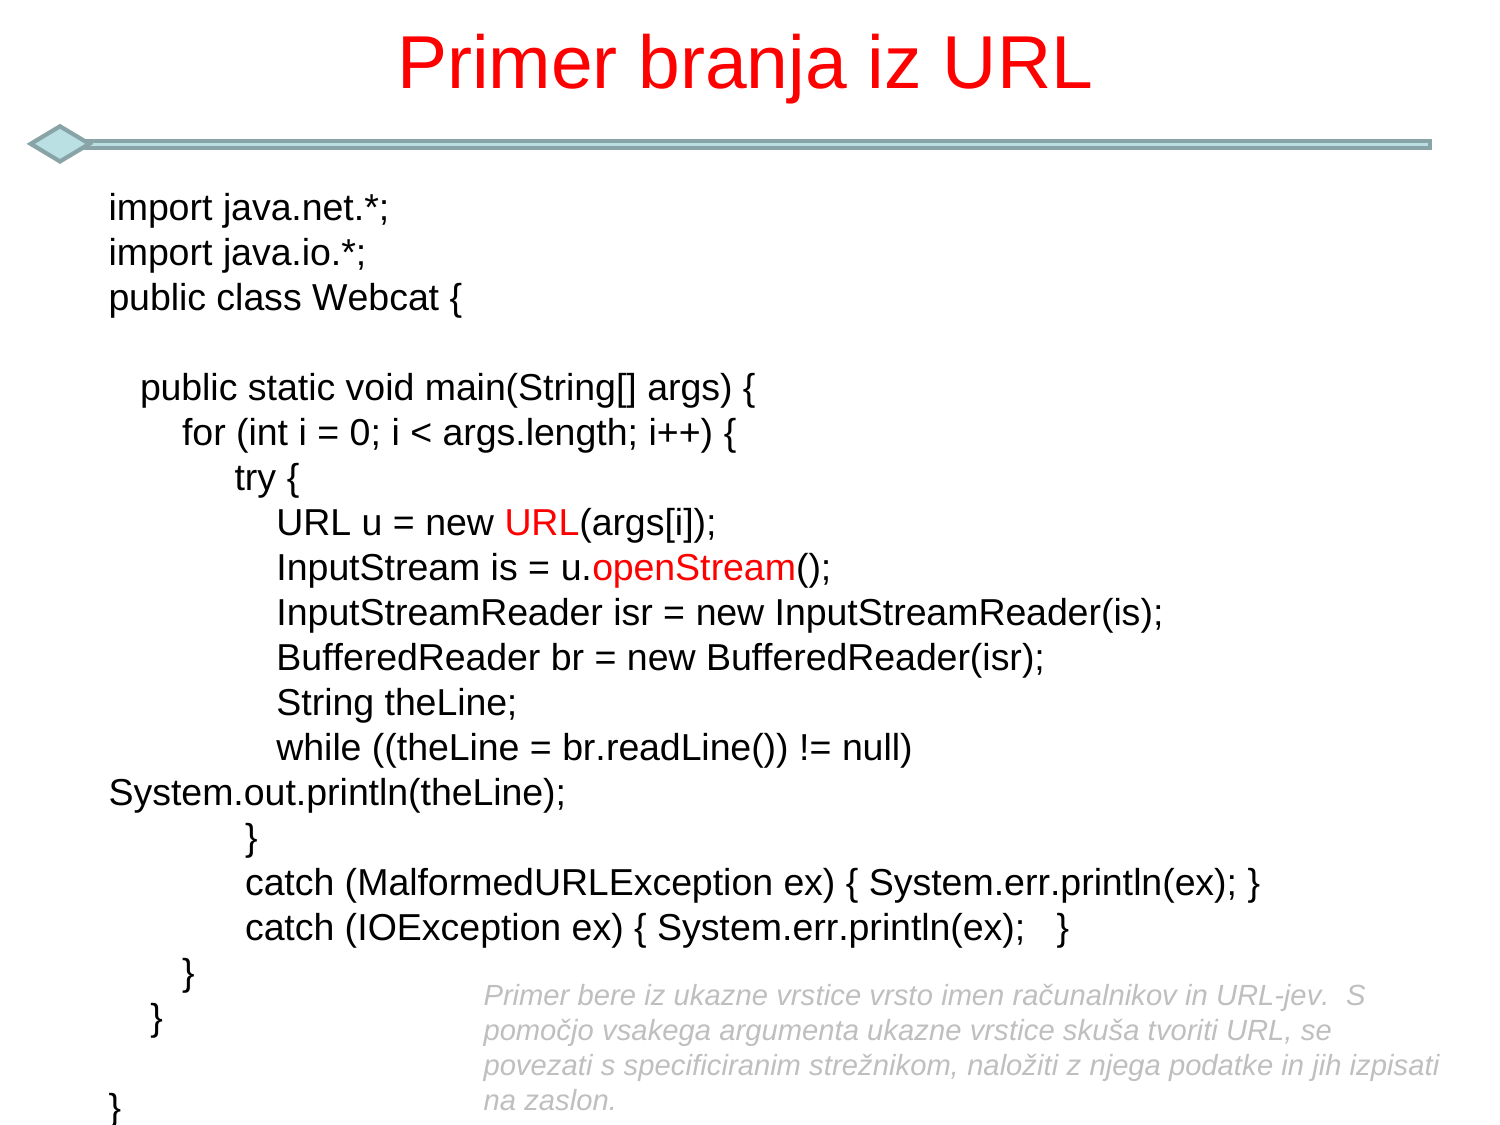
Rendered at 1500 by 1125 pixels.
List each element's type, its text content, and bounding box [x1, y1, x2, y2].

title Primer branja iz URL [70, 0, 1421, 118]
text_box Primer bere iz ukazne vrstice vrsto imen računalnikov in URL-jev. S pomočjo vsakega argumenta ukazne vrstice skuša tvoriti URL, se povezati s specificiranim strežnikom, naložiti z njega podatke in jih izpisati na zaslon. [468, 968, 1465, 1124]
text_box import java.net.*; import java.io.*; public class Webcat { public static void main(String[] args) { for (int i = 0; i < args.length; i++) { try { URL u = new URL(args[i]); InputStream is = u.openStream(); InputStreamReader isr = new InputStreamReader(is); BufferedReader br = new BufferedReader(isr); String theLine; while ((theLine = br.readLine()) != null) System.out.println(theLine); } catch (MalformedURLException ex) { System.err.println(ex); } catch (IOException ex) { System.err.println(ex); } } } } [93, 175, 1407, 1125]
